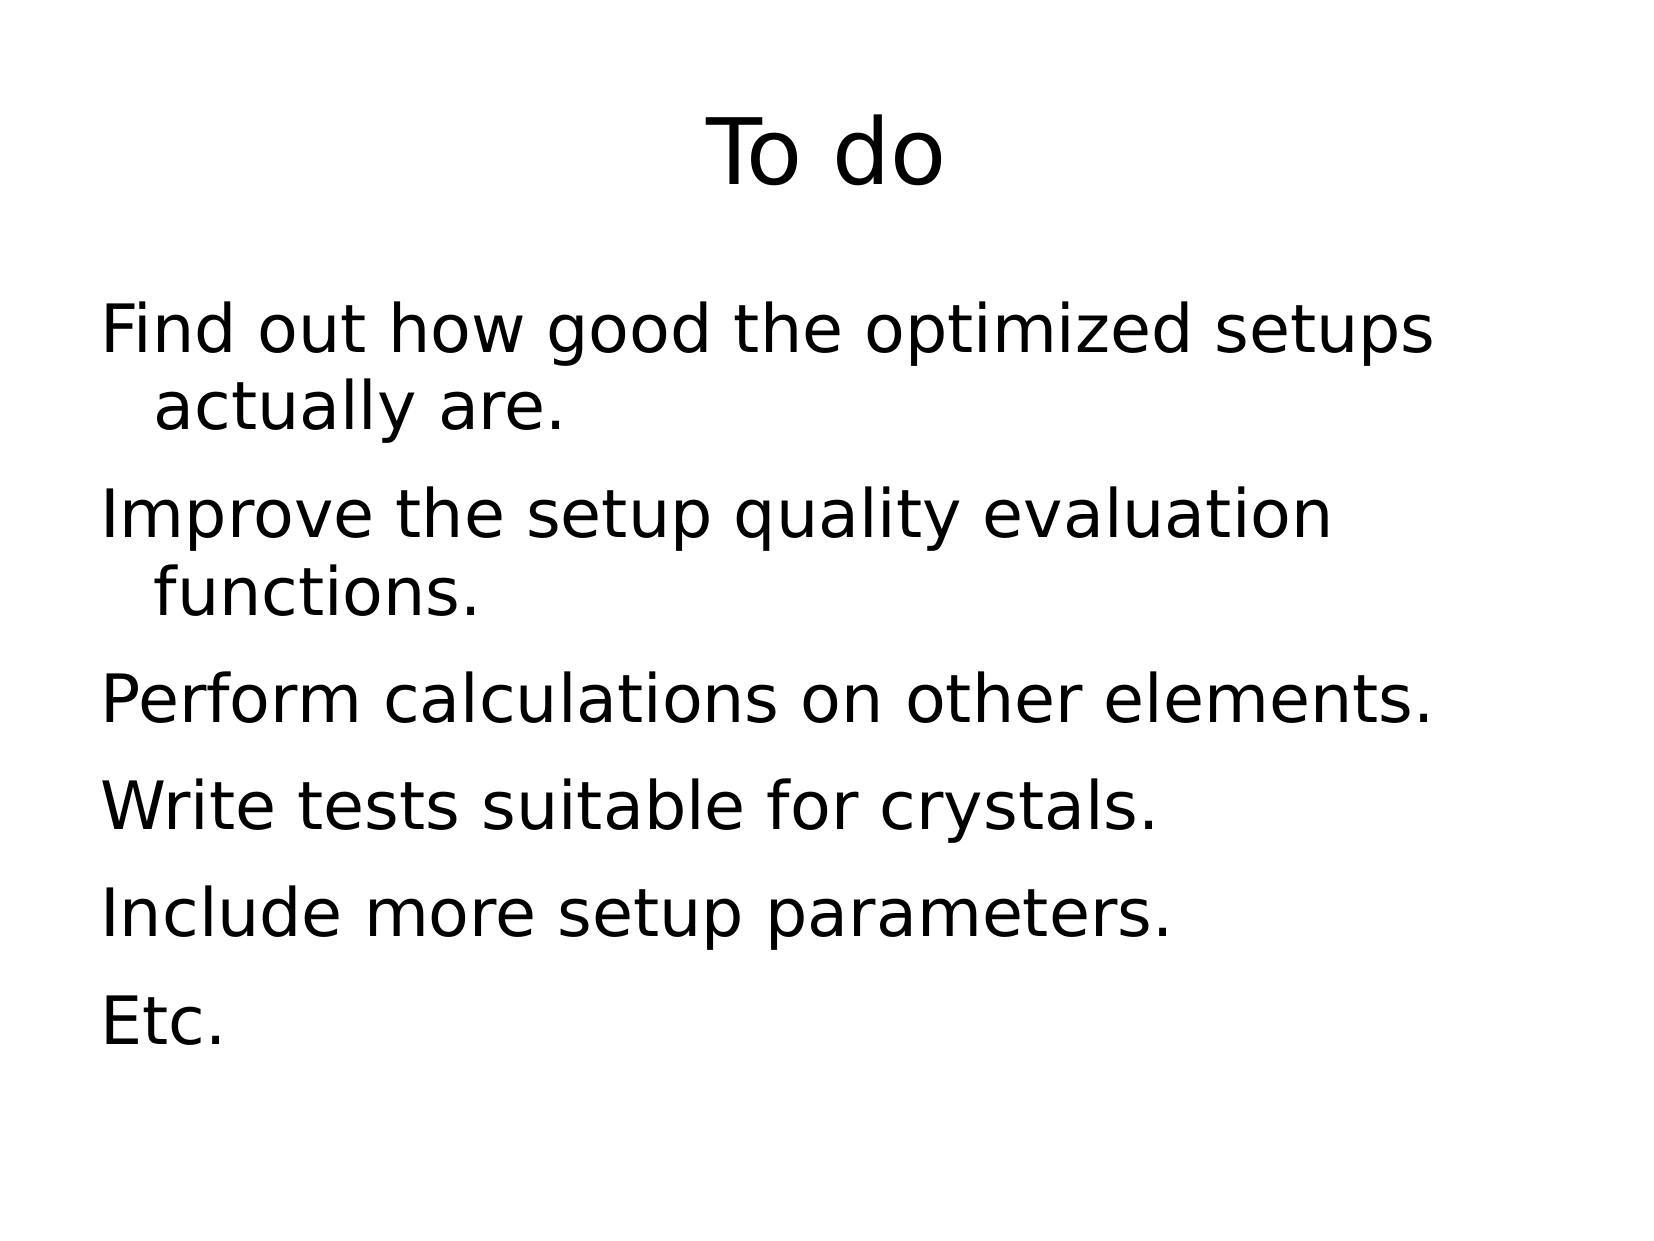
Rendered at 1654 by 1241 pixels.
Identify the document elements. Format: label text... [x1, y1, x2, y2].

list Find out how good the optimized setups actually are. Improve the setup quality evaluation functions. Perform calculations on other elements. Write tests suitable for crystals. Include more setup parameters. Etc. [82, 290, 1571, 1109]
title To do [82, 49, 1571, 257]
